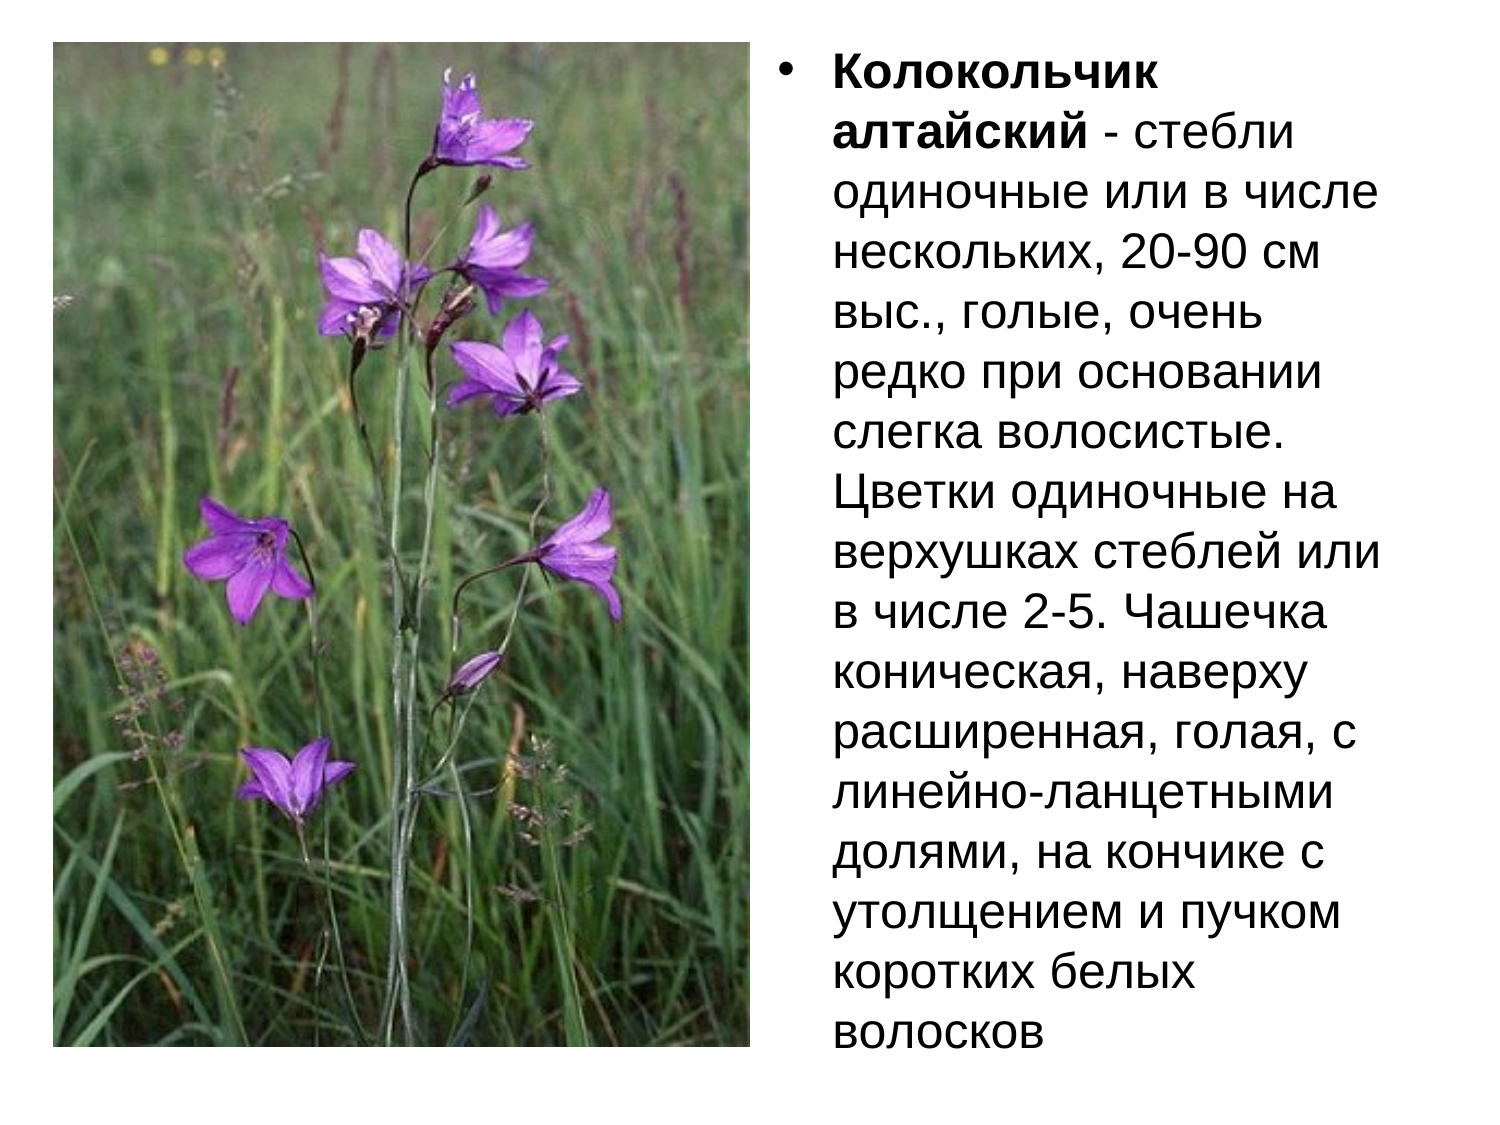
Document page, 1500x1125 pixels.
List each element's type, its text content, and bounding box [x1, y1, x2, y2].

picture [53, 42, 751, 1047]
list Колокольчик алтайский - стебли одиночные или в числе нескольких, 20-90 см выc., голые, очень редко при основании слегка волосистые. Цветки одиночные на верхушках стеблей или в числе 2-5. Чашечка коническая, наверху расширенная, голая, с линейно-ланцетными долями, на кончике с утолщением и пучком коротких белых волосков [762, 30, 1426, 1067]
